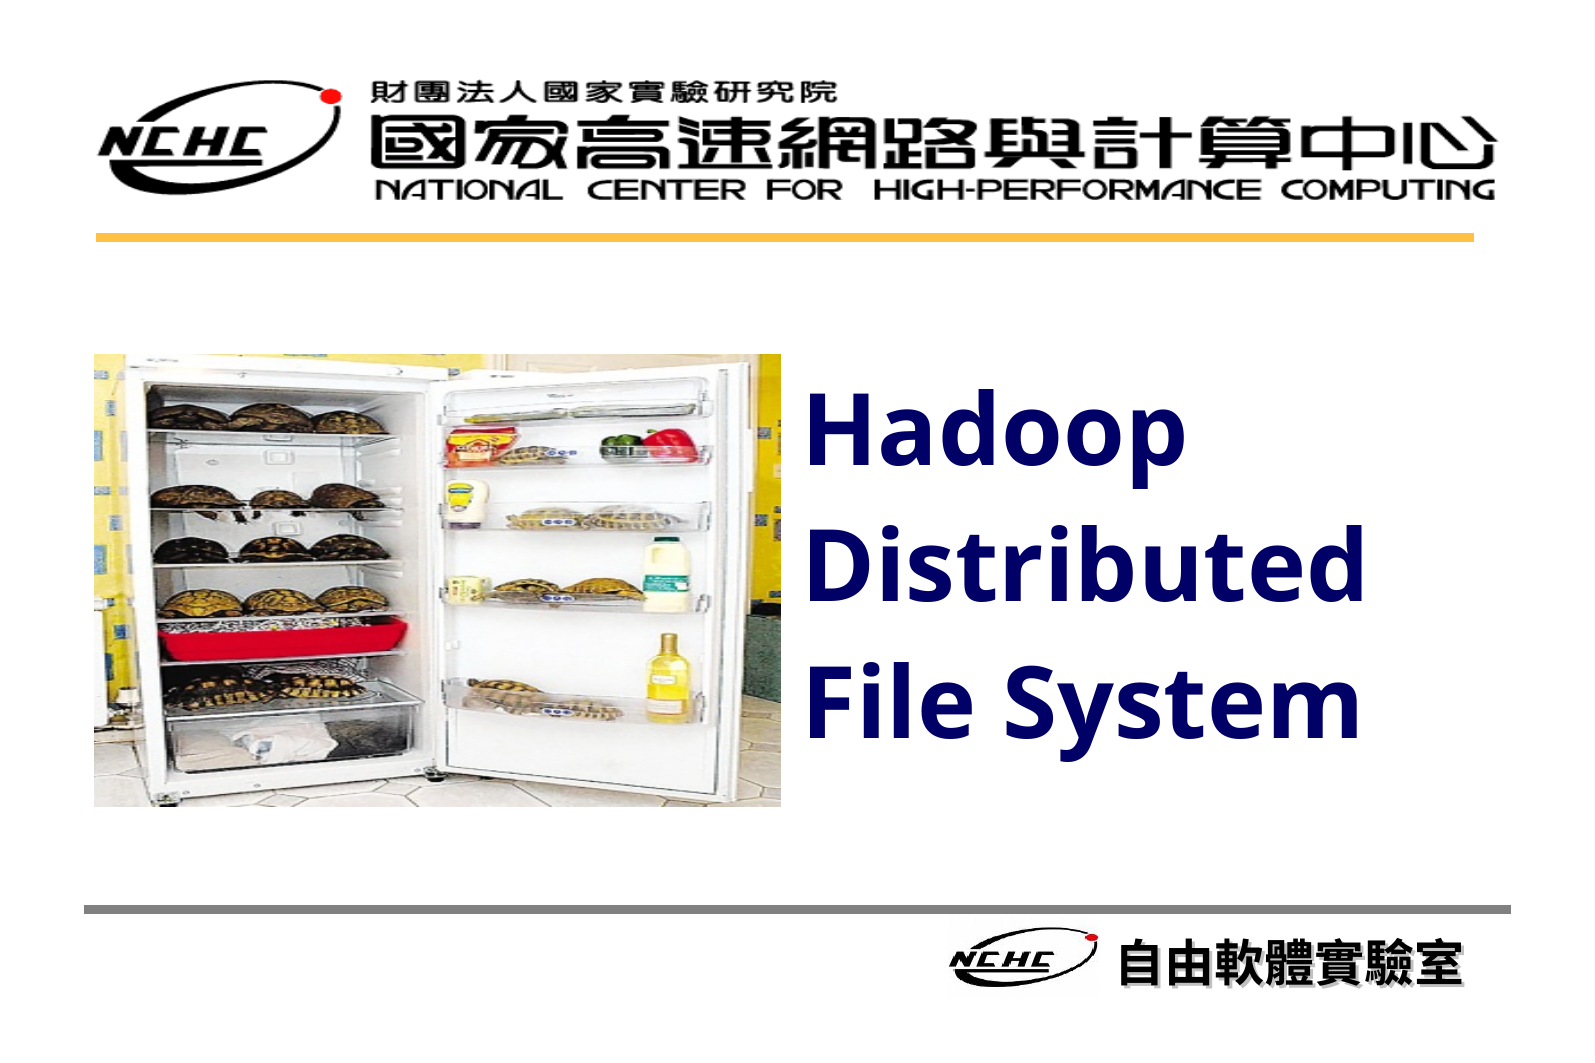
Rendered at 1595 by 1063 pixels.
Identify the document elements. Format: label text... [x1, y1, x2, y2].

title Hadoop Distributed File System [786, 354, 1541, 772]
picture [94, 354, 781, 807]
picture [948, 915, 1100, 999]
